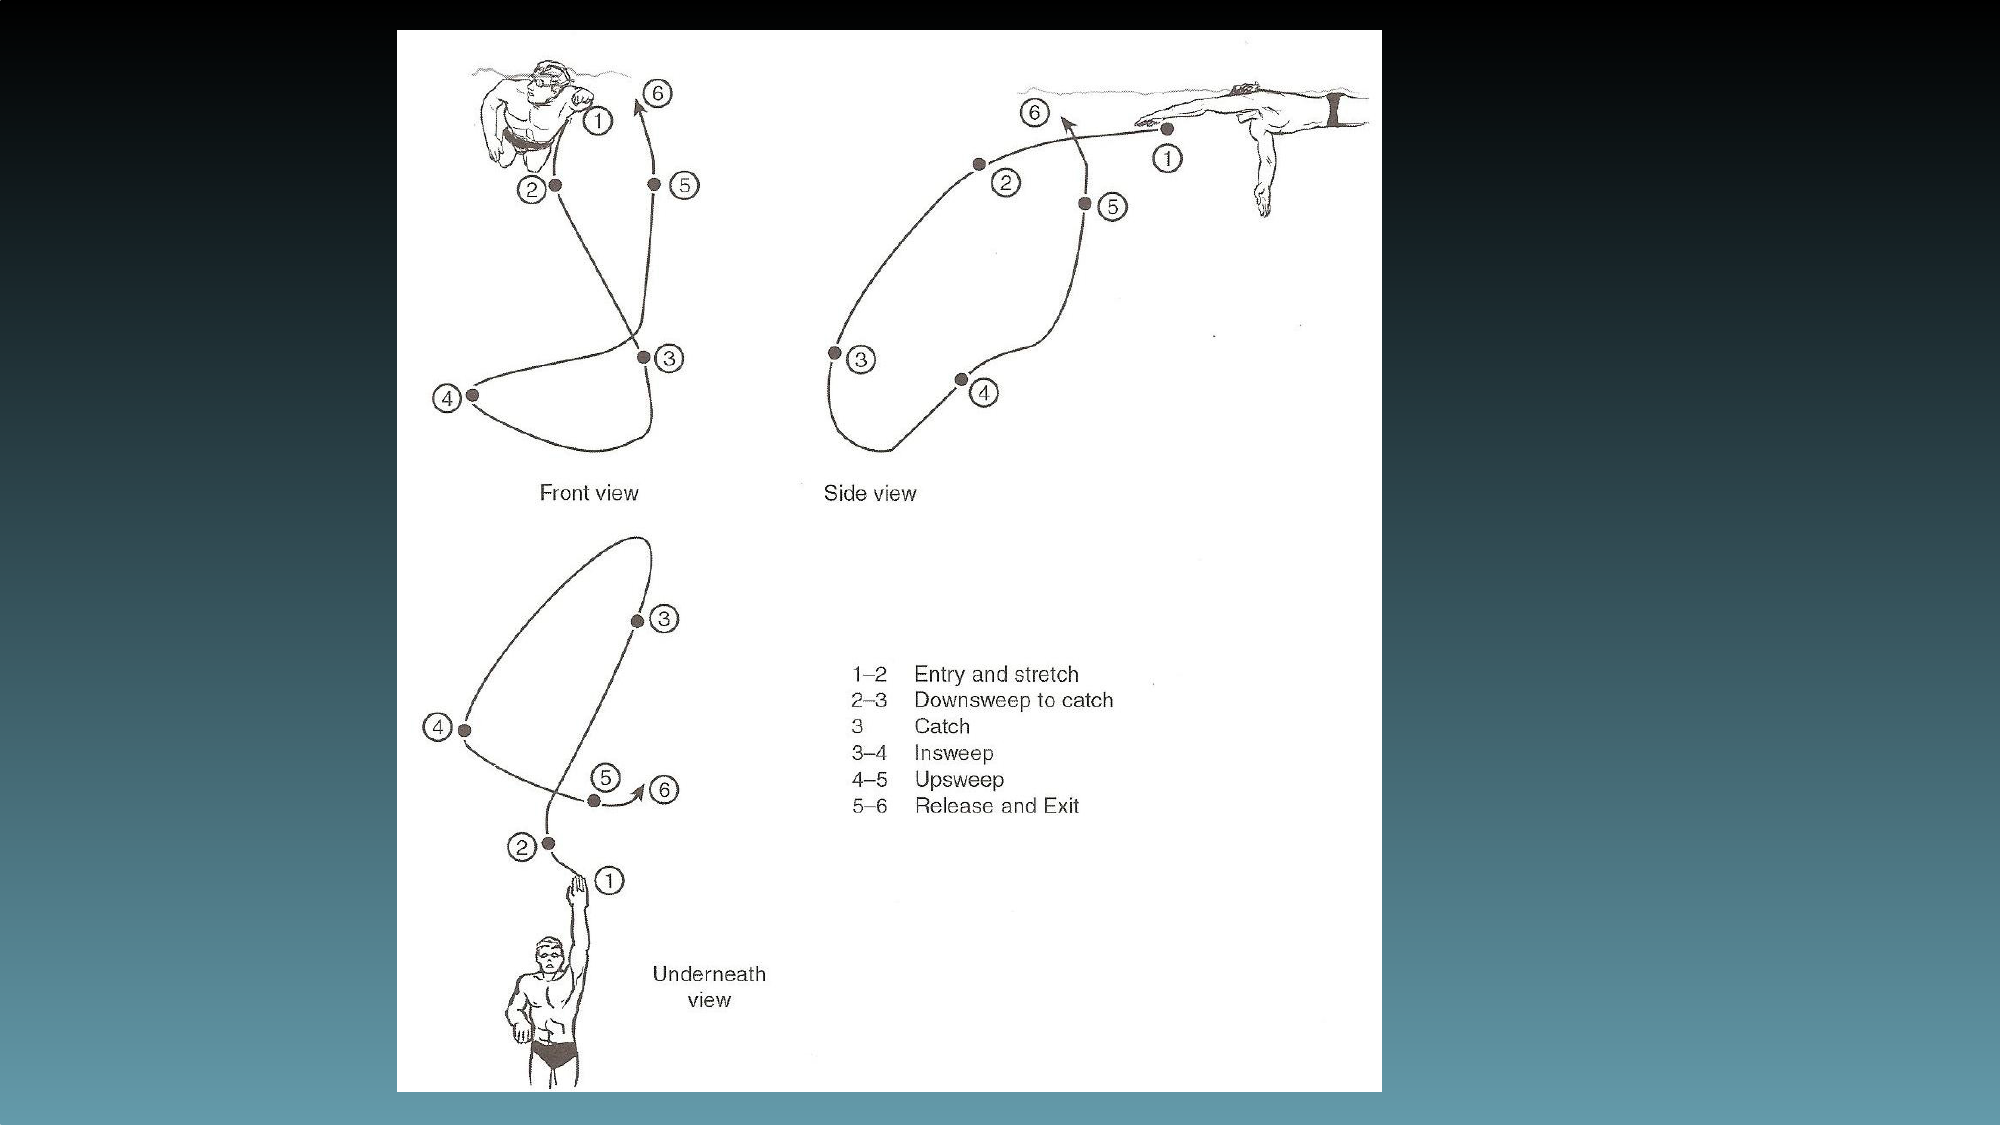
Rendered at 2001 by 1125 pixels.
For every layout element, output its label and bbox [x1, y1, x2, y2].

picture [397, 30, 1382, 1092]
